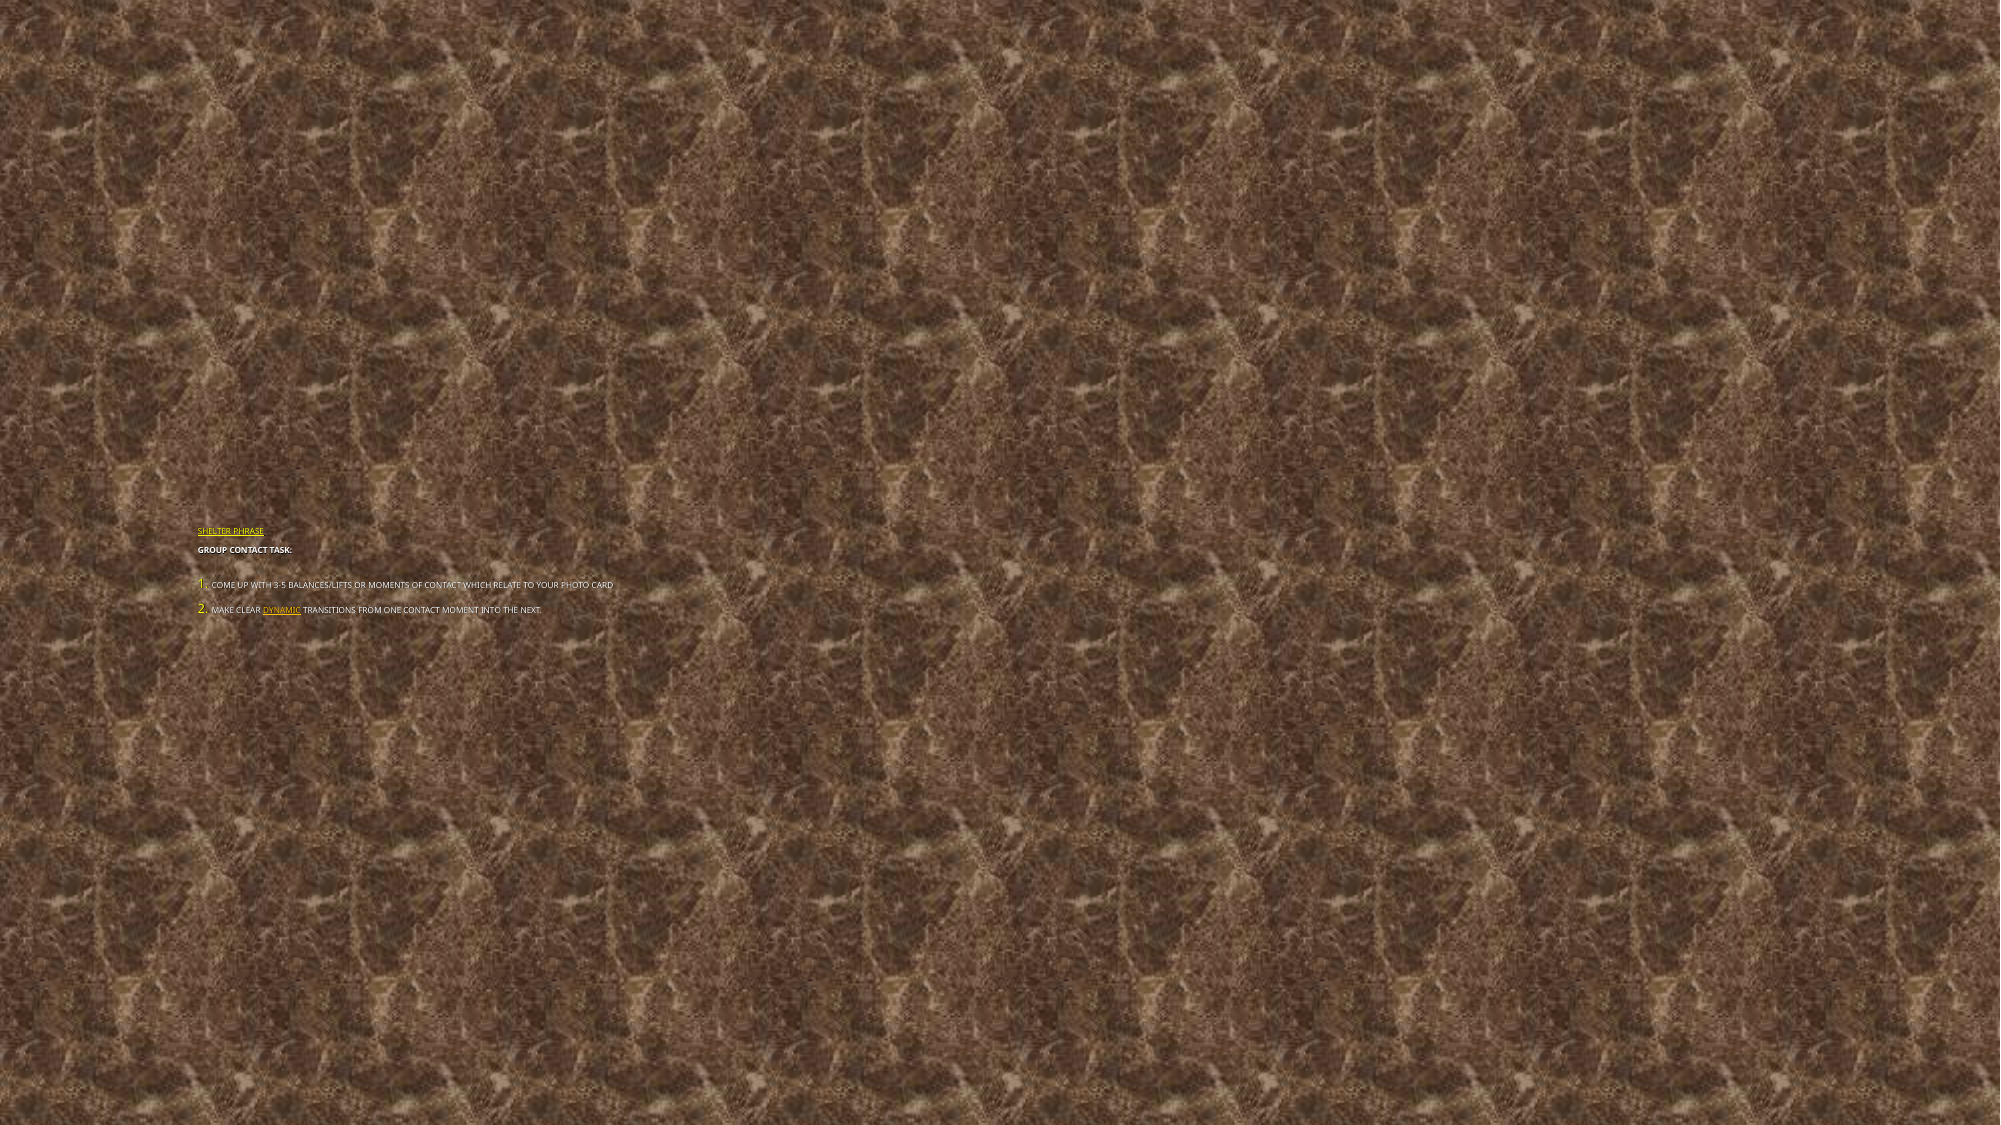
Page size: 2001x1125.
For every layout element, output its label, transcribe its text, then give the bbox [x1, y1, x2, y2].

title Shelter phrase GROUP CONTACT TASK: 1. come up with 3-5 balances/lifts or moments of contact which relate to your photo card 2. Make clear dynamic transitions from one contact moment into the next. [182, 517, 1808, 624]
